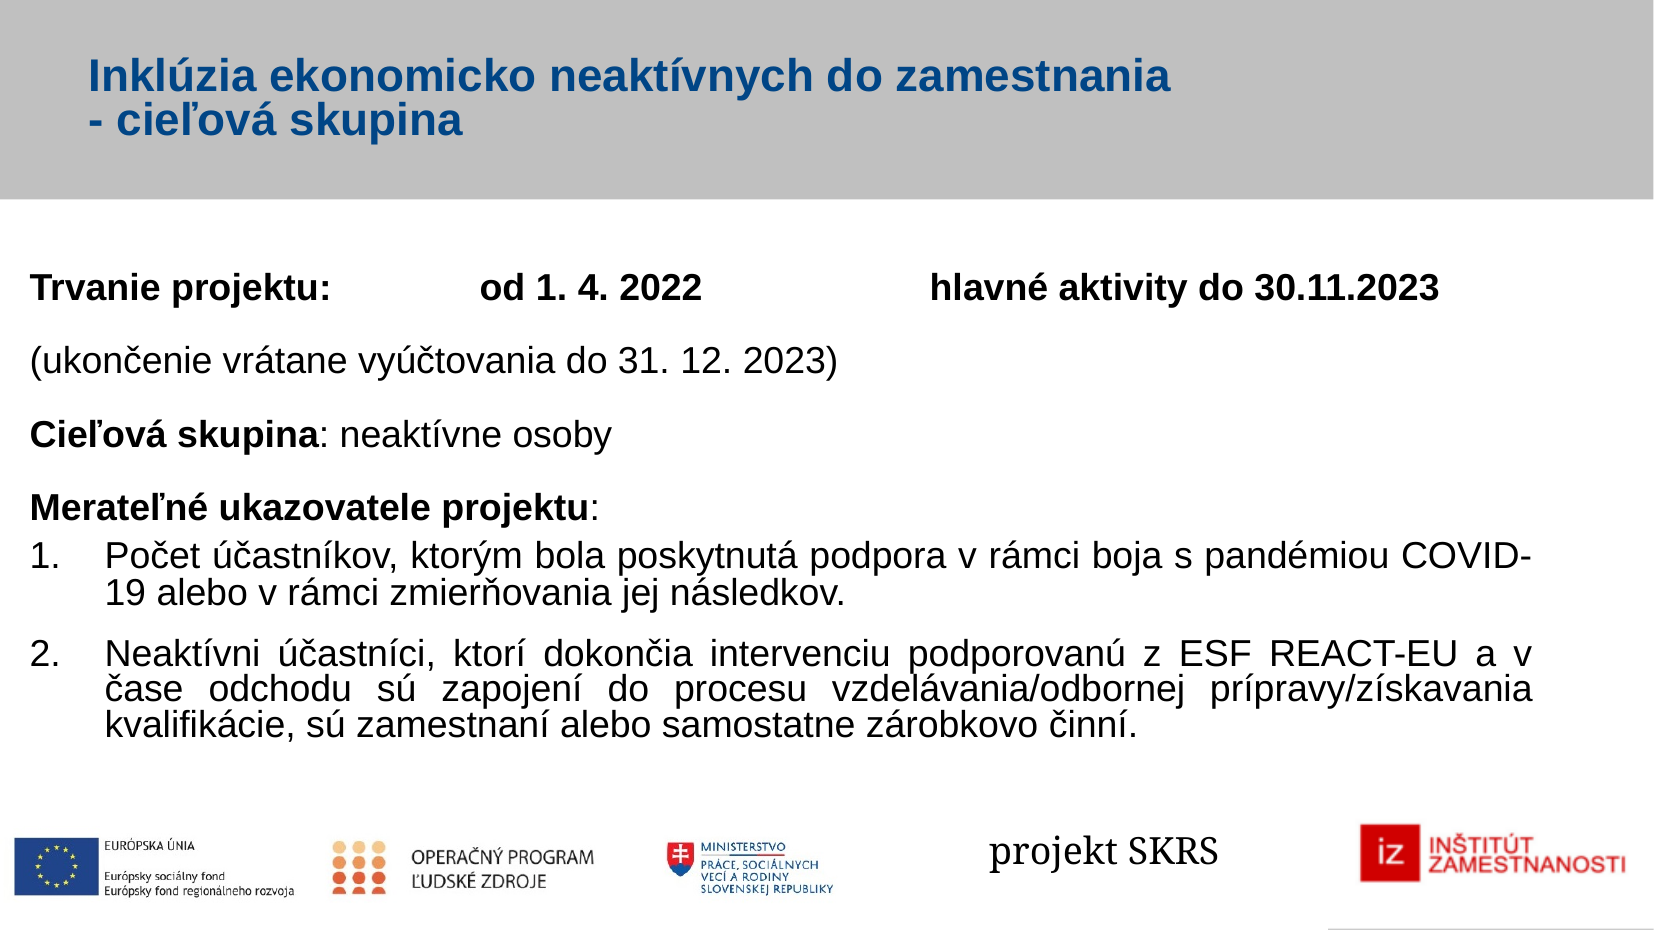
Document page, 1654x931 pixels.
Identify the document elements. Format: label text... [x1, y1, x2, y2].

title Inklúzia ekonomicko neaktívnych do zamestnania - cieľová skupina [88, 22, 1565, 178]
picture [0, 826, 857, 907]
list Trvanie projektu: od 1. 4. 2022 hlavné aktivity do 30.11.2023 (ukončenie vrátane vyúčtovania do 31. 12. 2023) Cieľová skupina: neaktívne osoby Merateľné ukazovatele projektu: Počet účastníkov, ktorým bola poskytnutá podpora v rámci boja s pandémiou COVID-19 alebo v rámci zmierňovania jej následkov. Neaktívni účastníci, ktorí dokončia intervenciu podporovanú z ESF REACT-EU a v čase odchodu sú zapojení do procesu vzdelávania/odbornej prípravy/získavania kvalifikácie, sú zamestnaní alebo samostatne zárobkovo činní. [29, 221, 1533, 808]
picture [1328, 775, 1654, 931]
